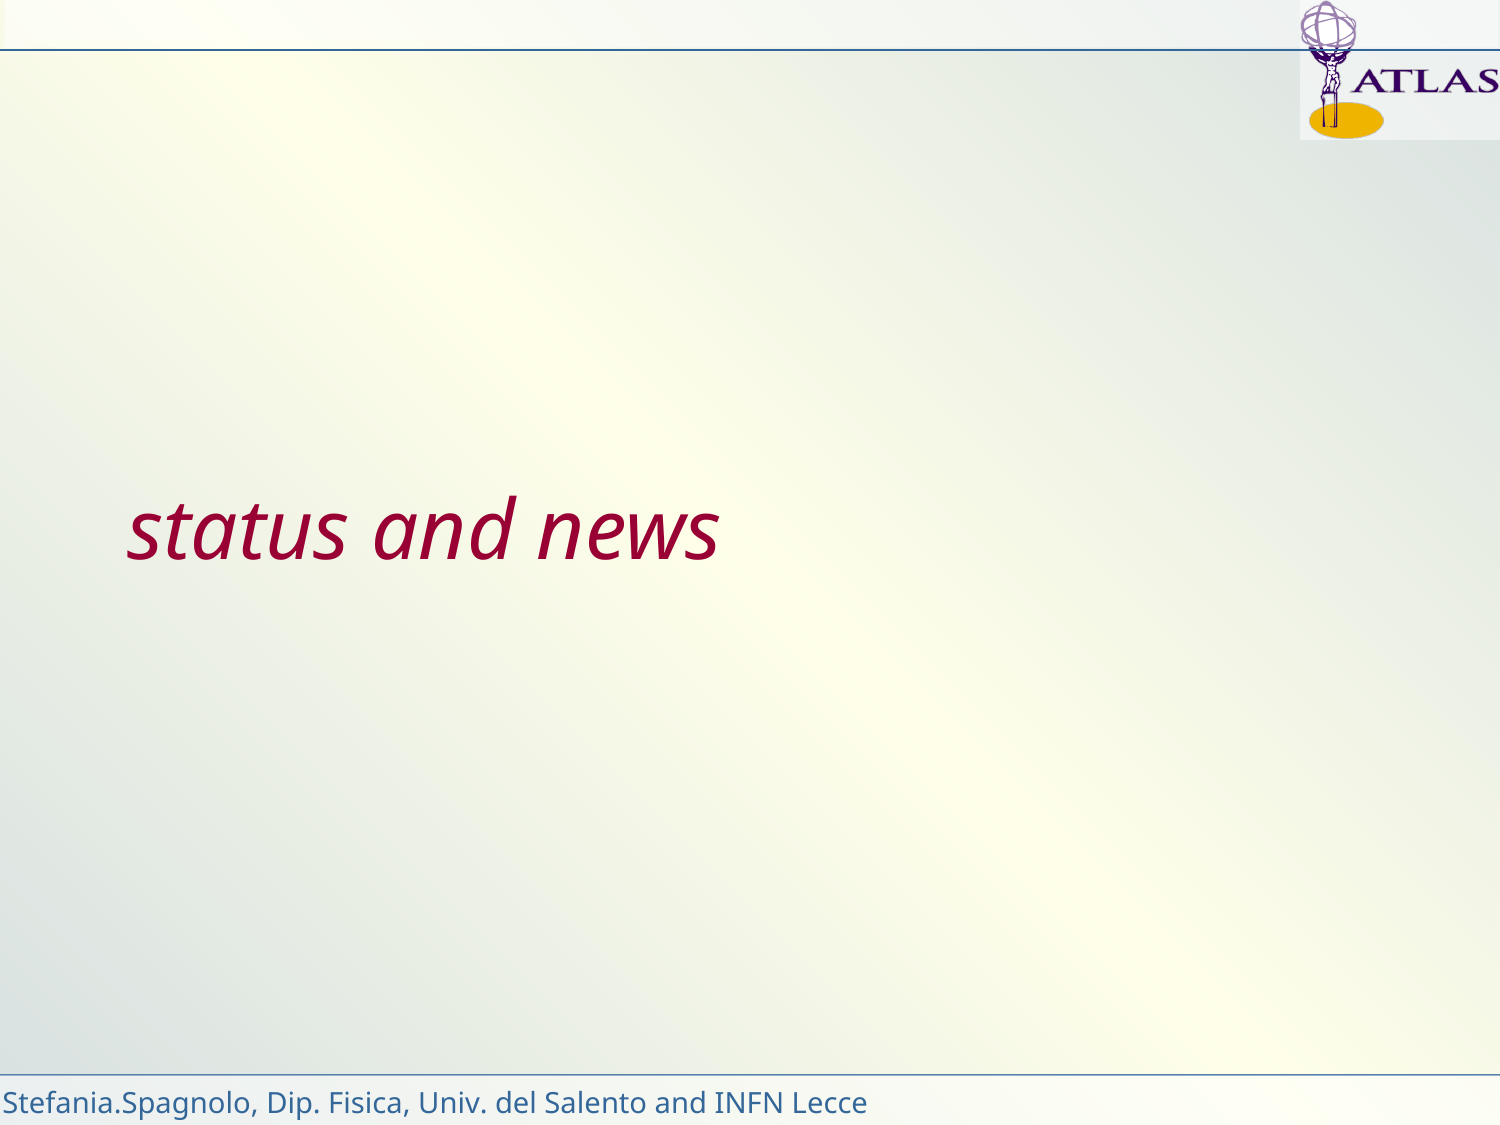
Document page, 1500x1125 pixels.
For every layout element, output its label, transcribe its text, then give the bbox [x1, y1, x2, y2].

picture [1299, 0, 1500, 49]
picture [1299, 51, 1500, 140]
title status and news [112, 261, 1388, 679]
